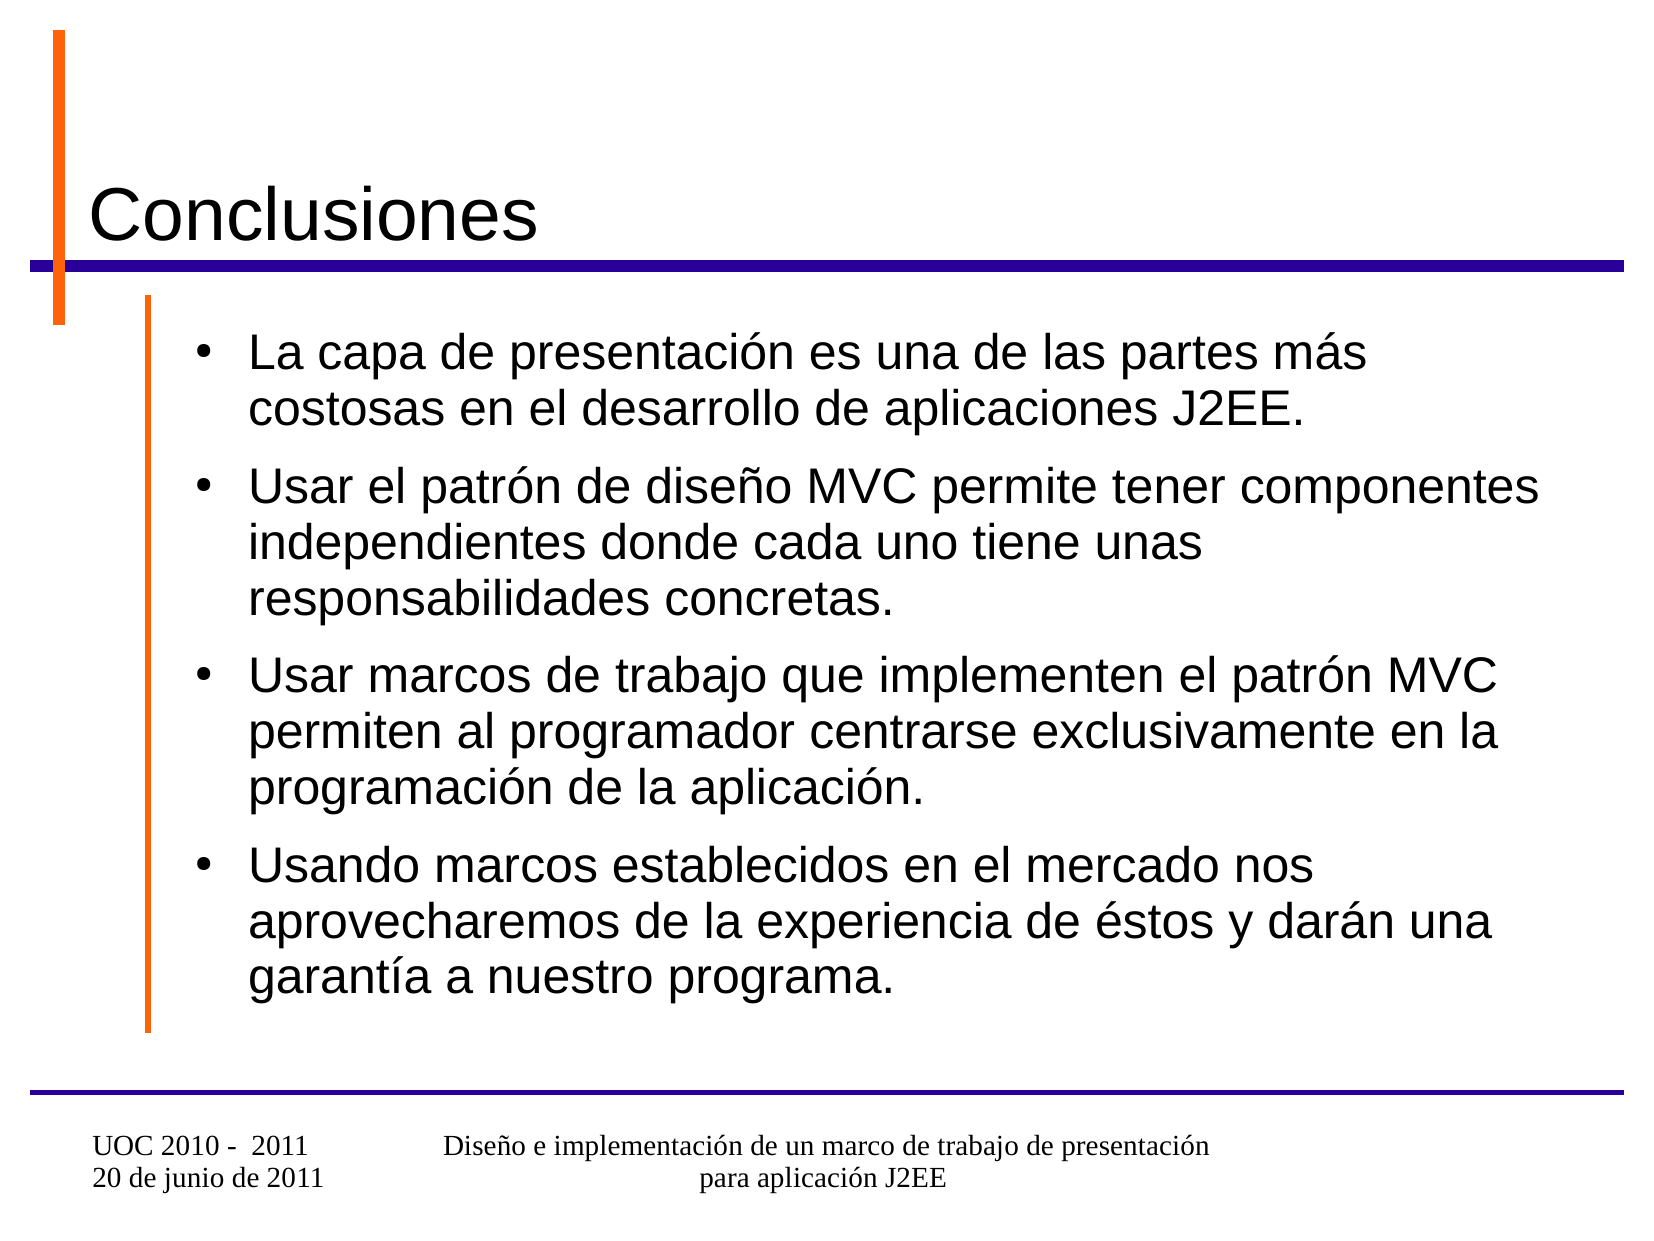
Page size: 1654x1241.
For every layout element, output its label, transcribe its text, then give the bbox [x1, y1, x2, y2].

list La capa de presentación es una de las partes más costosas en el desarrollo de aplicaciones J2EE. Usar el patrón de diseño MVC permite tener componentes independientes donde cada uno tiene unas responsabilidades concretas. Usar marcos de trabajo que implementen el patrón MVC permiten al programador centrarse exclusivamente en la programación de la aplicación. Usando marcos establecidos en el mercado nos aprovecharemos de la experiencia de éstos y darán una garantía a nuestro programa. [177, 324, 1571, 1034]
title Conclusiones [88, 49, 1053, 257]
